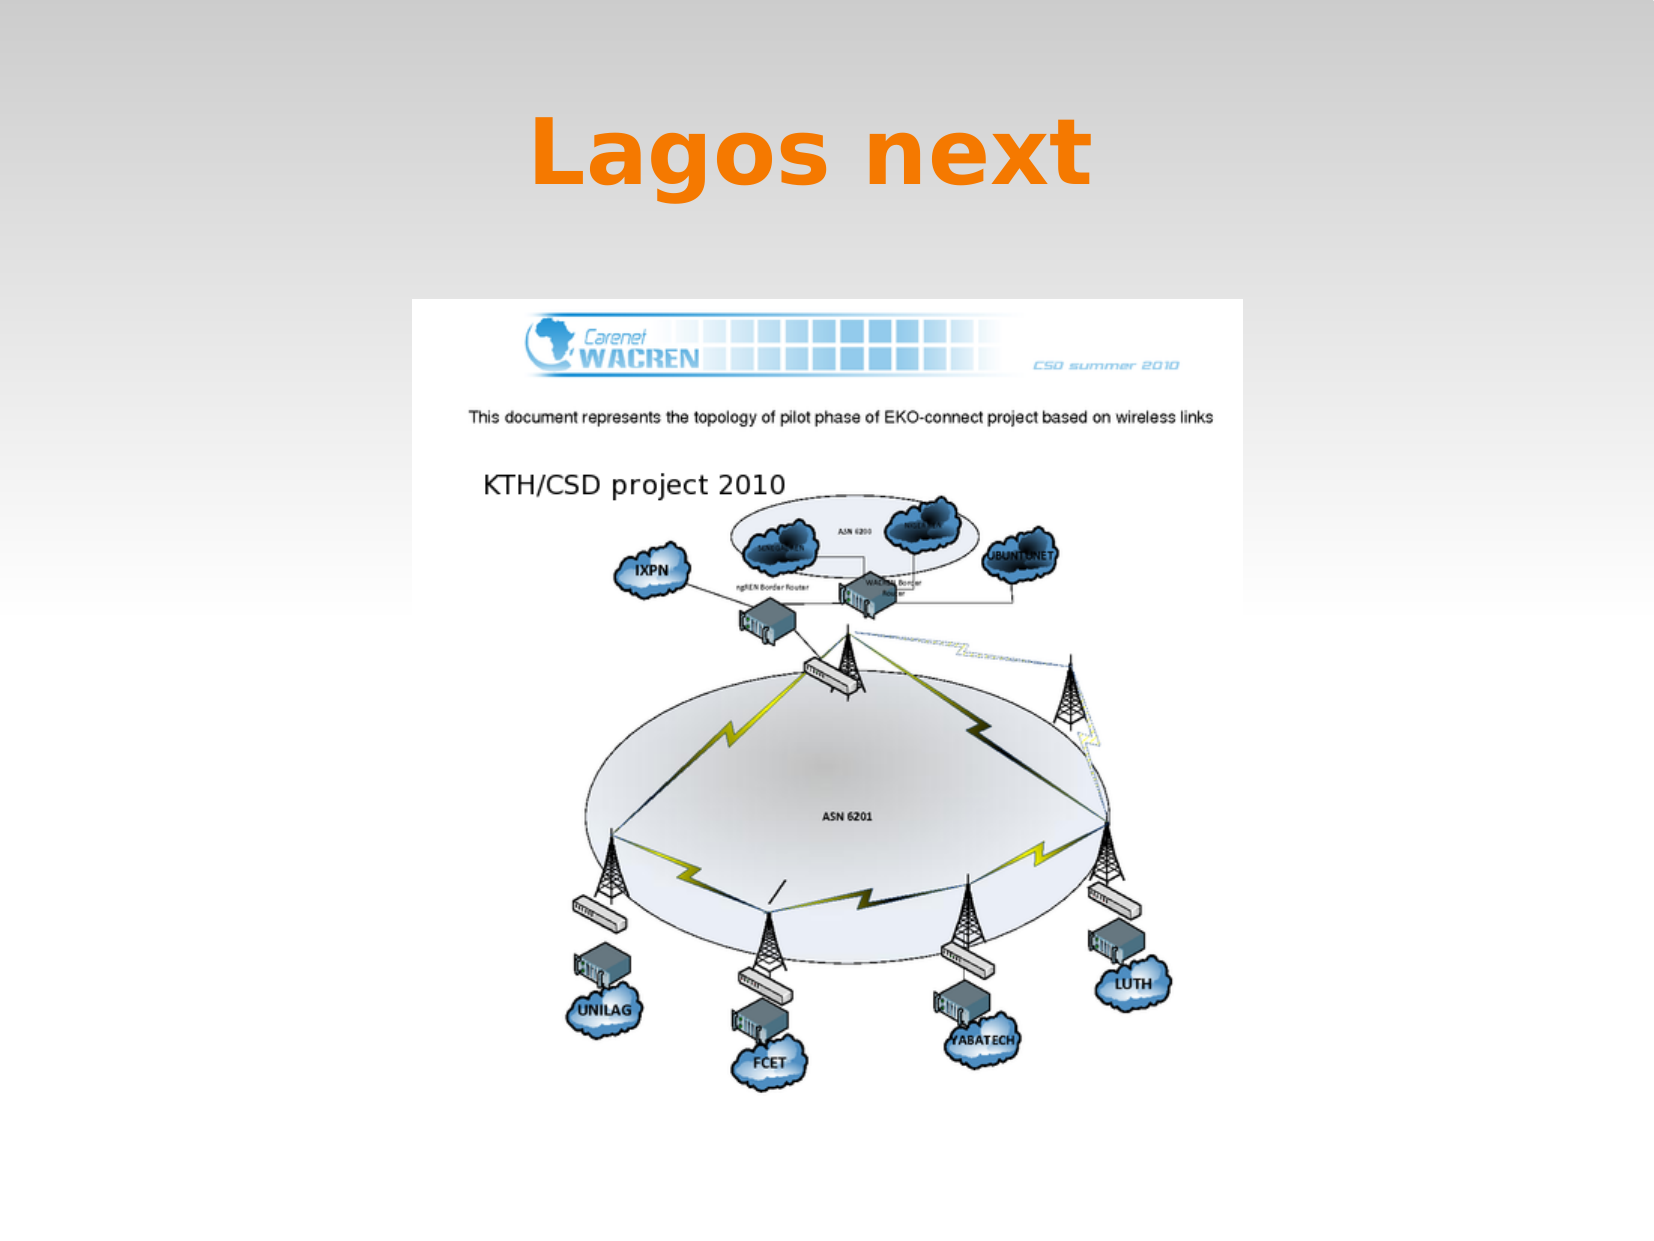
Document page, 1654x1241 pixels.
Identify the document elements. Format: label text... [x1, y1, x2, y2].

title Lagos next [82, 56, 1571, 250]
picture [412, 299, 1243, 1096]
